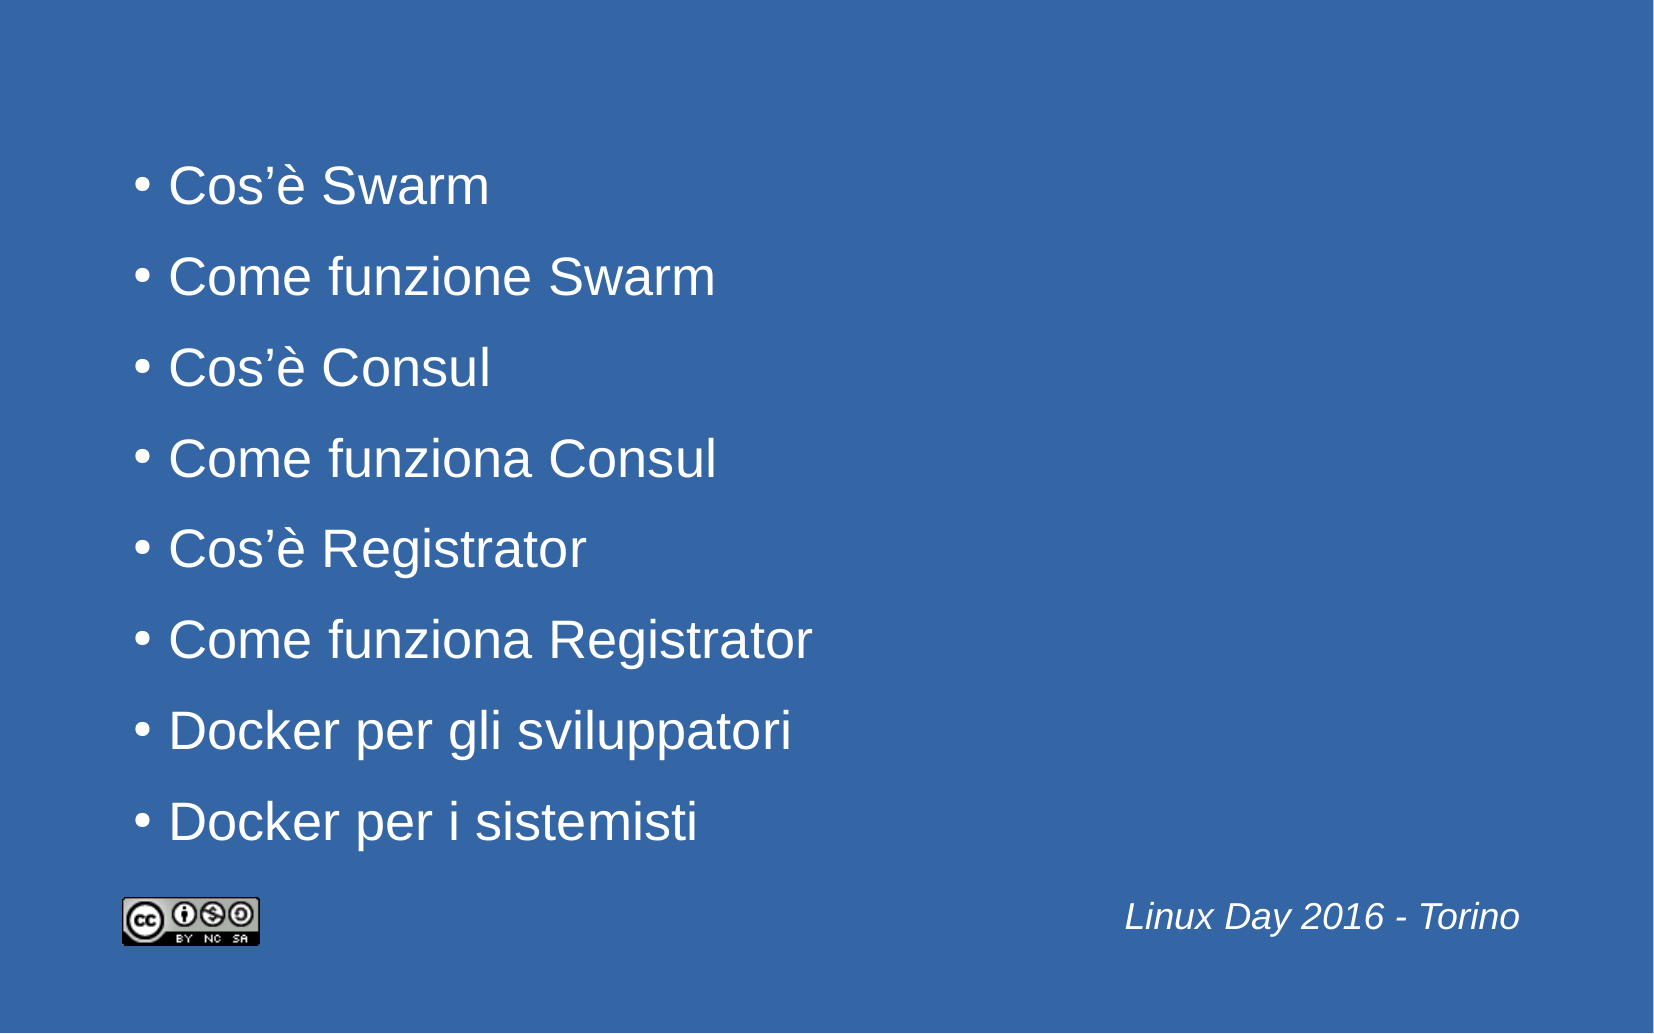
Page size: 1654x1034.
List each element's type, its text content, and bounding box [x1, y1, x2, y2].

picture [122, 897, 260, 946]
text_box Cos’è Swarm Come funzione Swarm Cos’è Consul Come funziona Consul Cos’è Registrator Come funziona Registrator Docker per gli sviluppatori Docker per i sistemisti [118, 118, 1536, 829]
text_box Linux Day 2016 - Torino [1109, 887, 1536, 1034]
